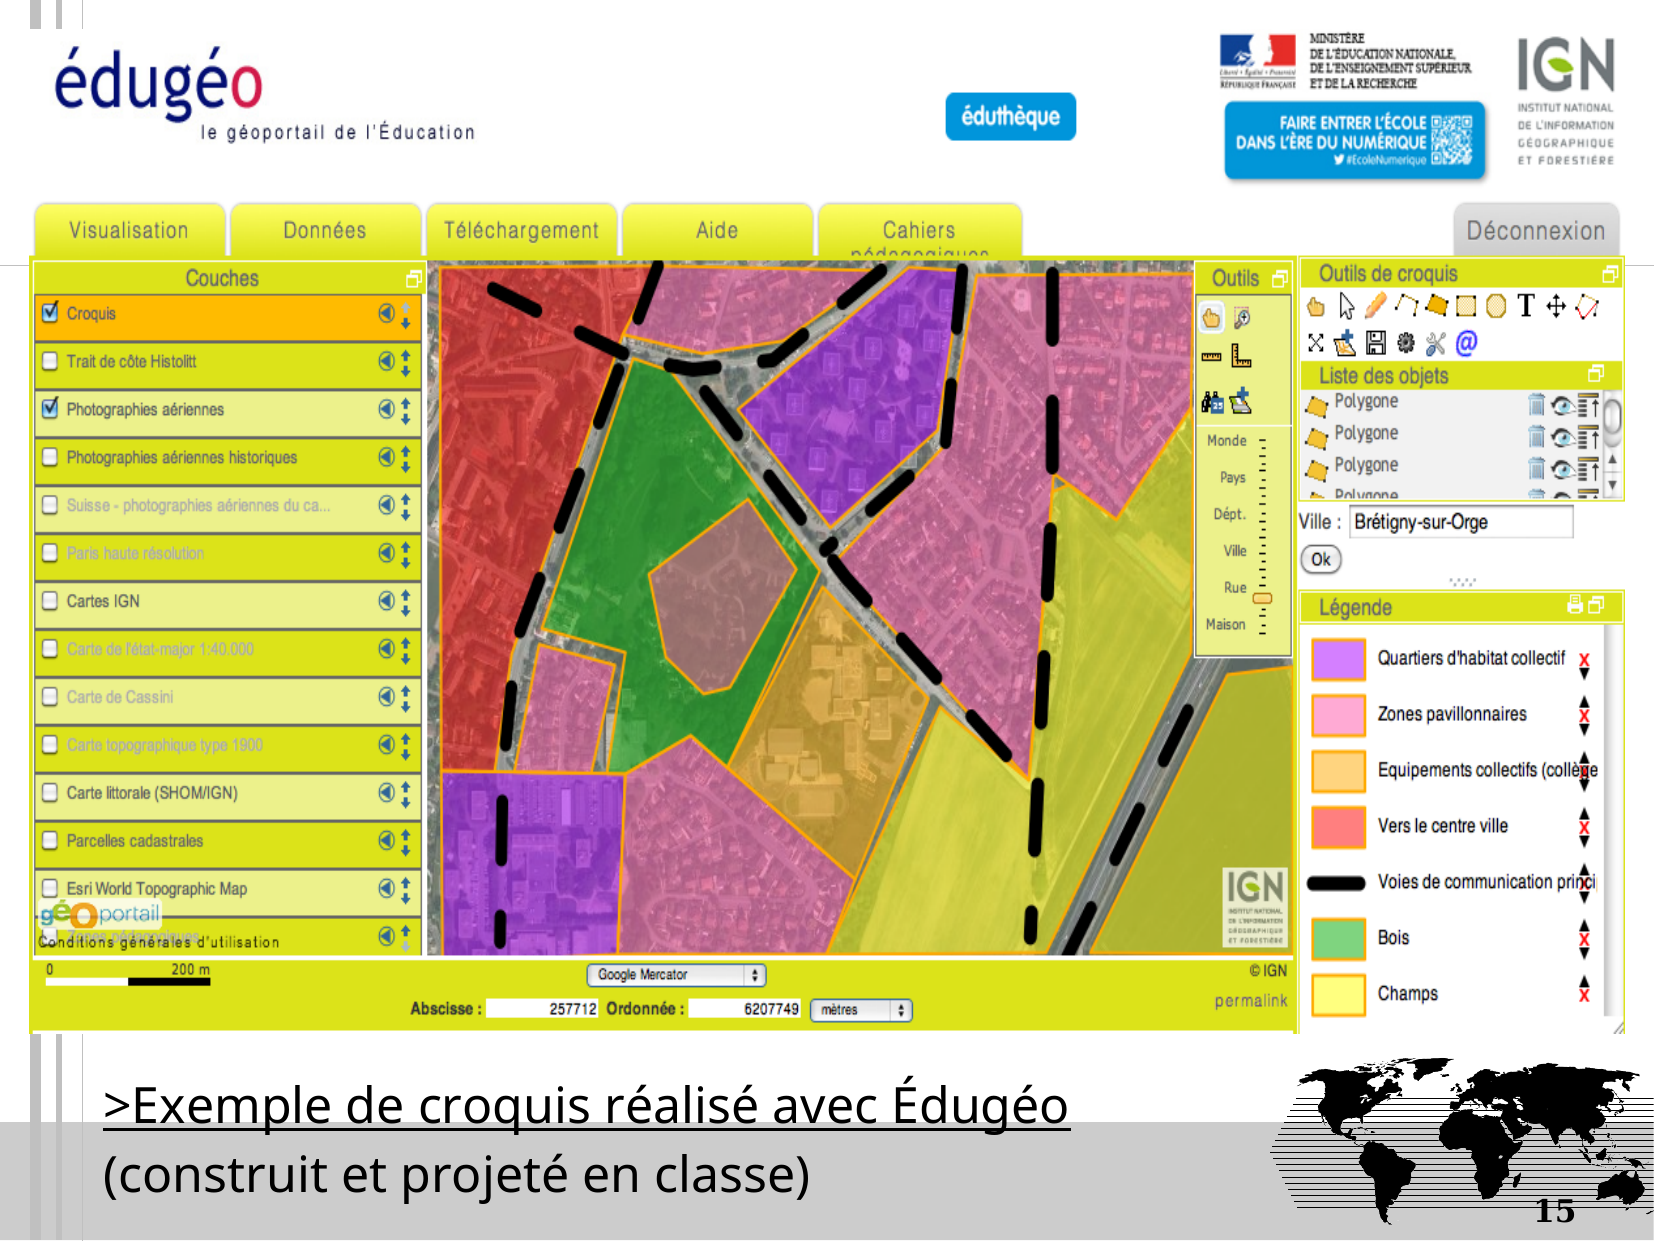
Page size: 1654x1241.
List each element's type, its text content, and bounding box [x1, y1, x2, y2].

picture [1293, 1054, 1654, 1235]
text_box >Exemple de croquis réalisé avec Édugéo (construit et projeté en classe) [88, 1062, 1211, 1211]
picture [29, 29, 1625, 1034]
